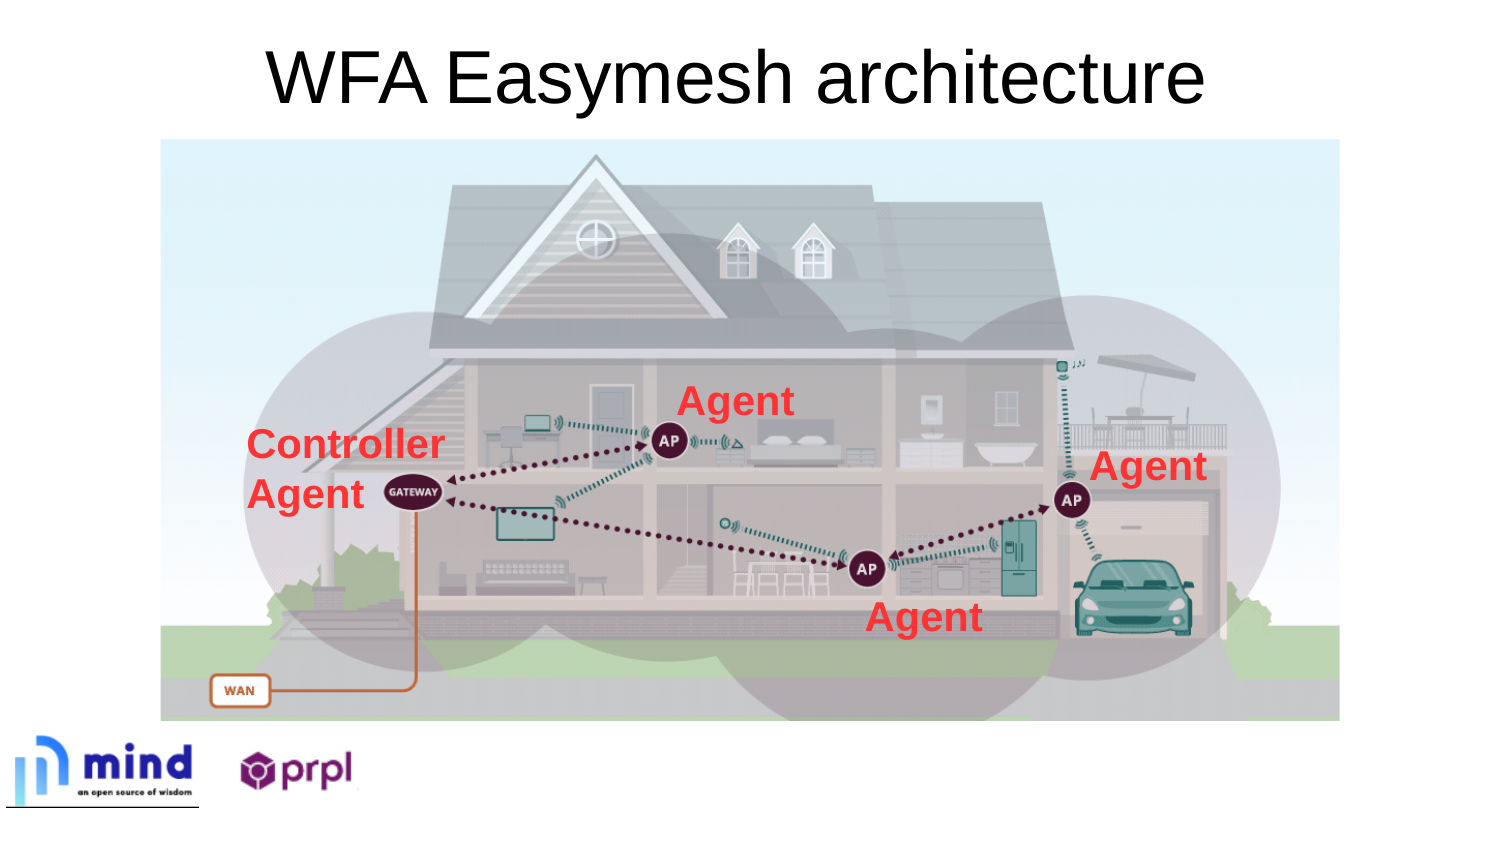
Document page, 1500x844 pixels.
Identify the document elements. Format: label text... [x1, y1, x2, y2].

picture [160, 139, 1340, 721]
picture [6, 734, 199, 808]
text_box Controller Agent [231, 409, 461, 518]
text_box WFA Easymesh architecture [48, 7, 1425, 140]
picture [235, 743, 359, 799]
text_box Agent [1074, 431, 1223, 493]
text_box Agent [661, 366, 810, 428]
text_box Agent [849, 582, 998, 644]
